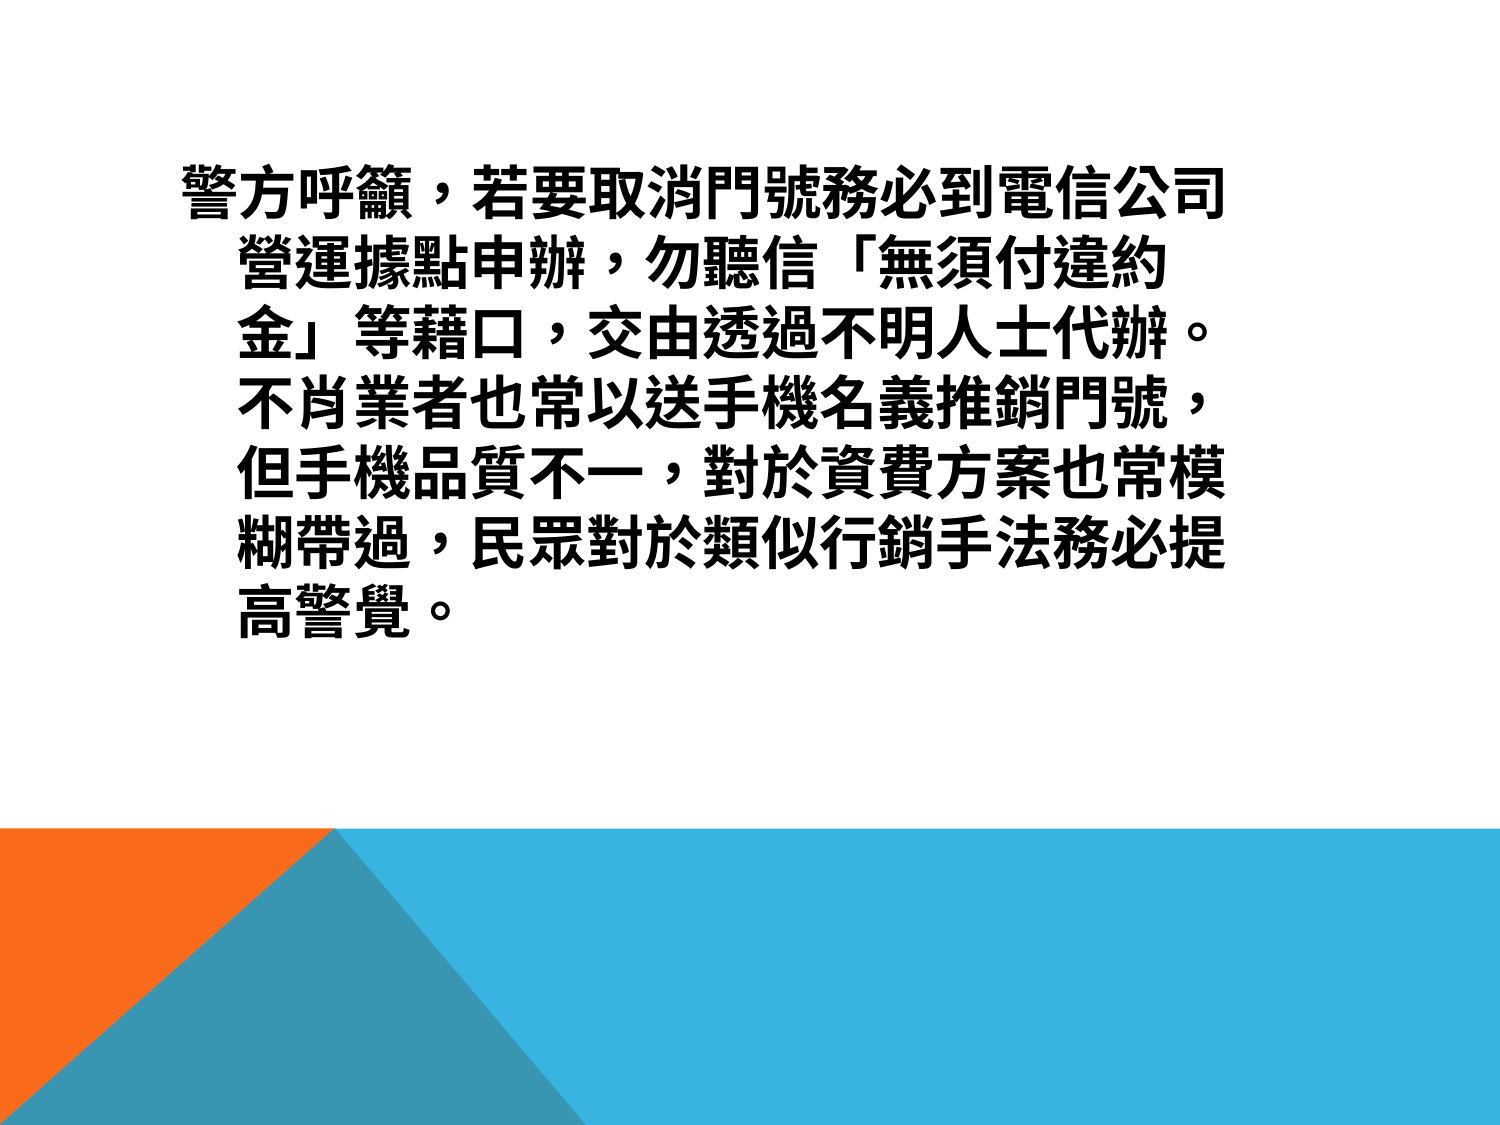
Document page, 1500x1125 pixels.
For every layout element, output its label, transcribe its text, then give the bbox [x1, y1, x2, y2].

list 警方呼籲，若要取消門號務必到電信公司營運據點申辦，勿聽信「無須付違約金」等藉口，交由透過不明人士代辦。不肖業者也常以送手機名義推銷門號，但手機品質不一，對於資費方案也常模糊帶過，民眾對於類似行銷手法務必提高警覺。 [165, 149, 1294, 962]
